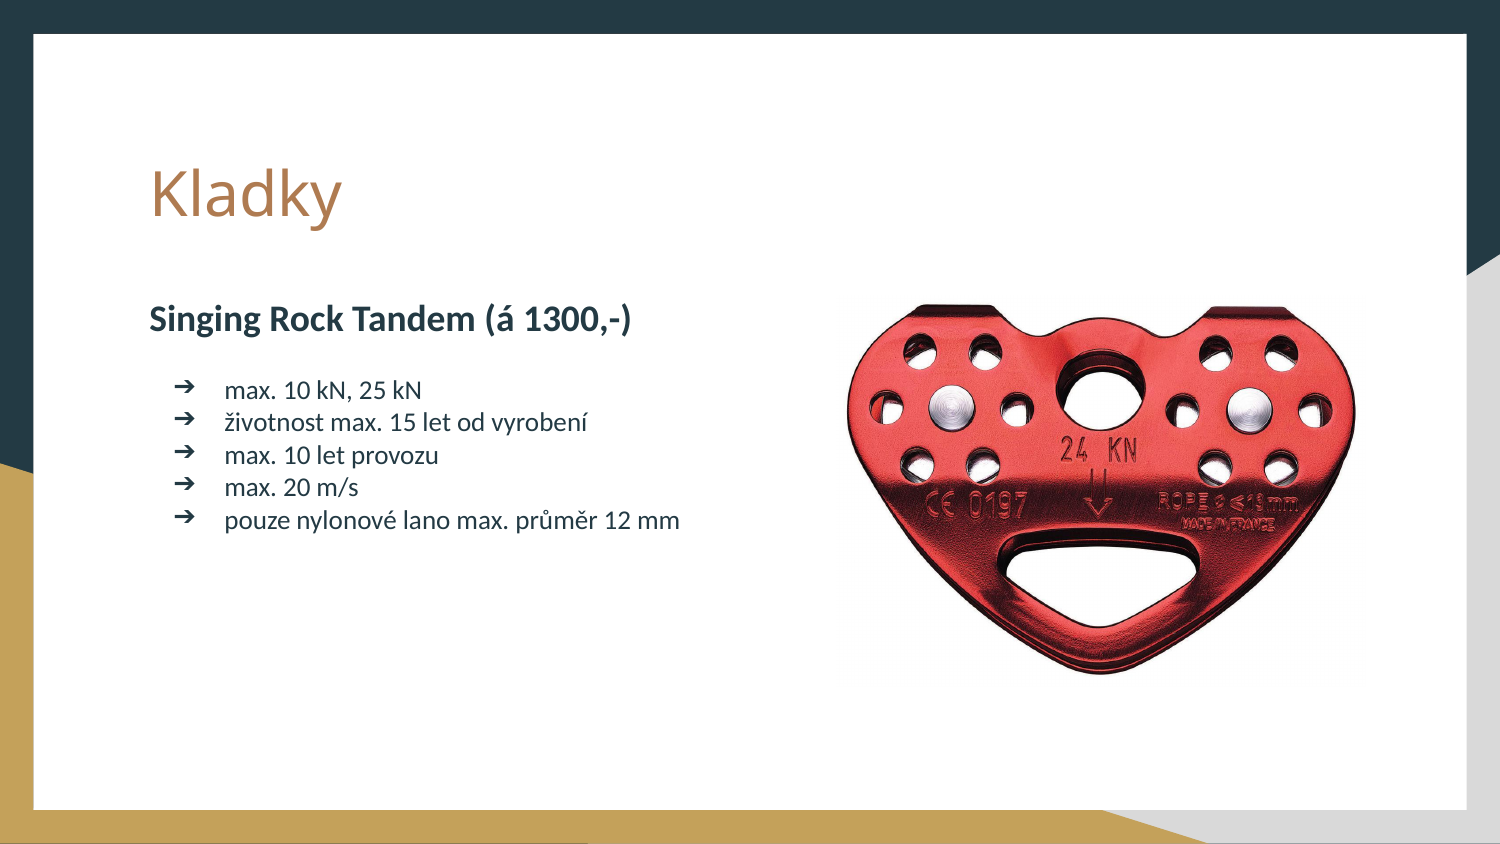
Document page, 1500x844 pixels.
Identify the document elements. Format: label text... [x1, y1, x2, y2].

list Singing Rock Tandem (á 1300,-) max. 10 kN, 25 kN životnost max. 15 let od vyrobení max. 10 let provozu max. 20 m/s pouze nylonové lano max. průměr 12 mm [134, 278, 1366, 729]
picture [836, 295, 1366, 687]
title Kladky [134, 138, 1366, 278]
